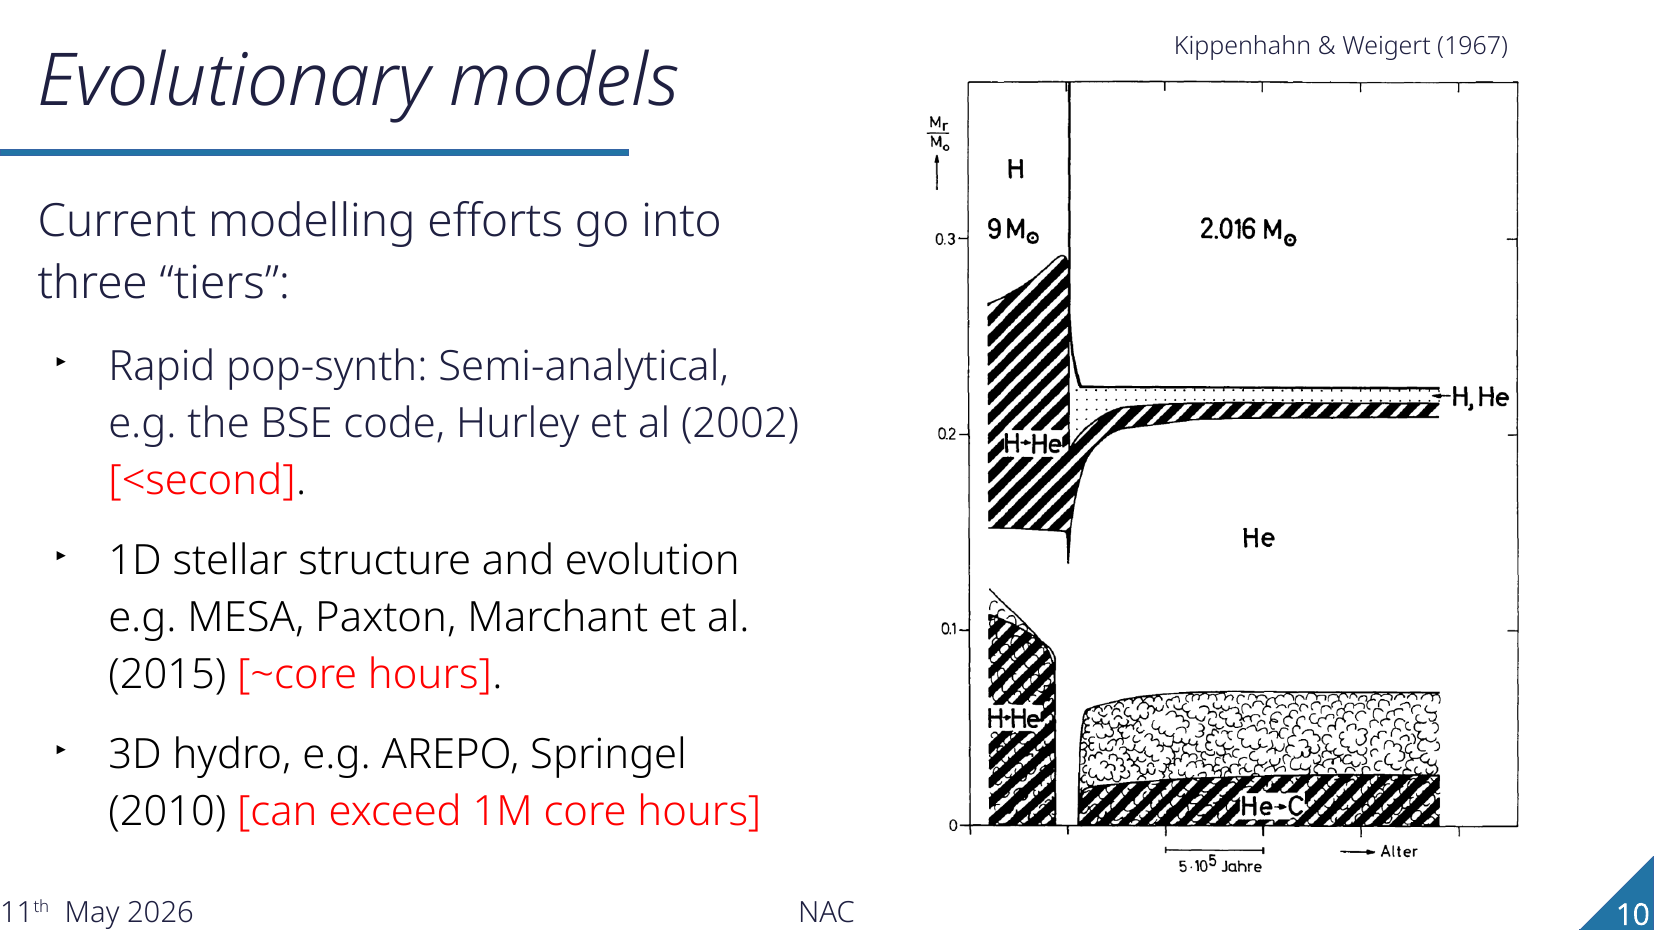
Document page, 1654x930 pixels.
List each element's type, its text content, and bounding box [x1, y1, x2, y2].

picture [904, 62, 1540, 882]
title Evolutionary models [37, 0, 1612, 156]
list Current modelling efforts go into three “tiers”: Rapid pop-synth: Semi-analytical, e.g. the BSE code, Hurley et al (2002) [<second]. 1D stellar structure and evolution e.g. MESA, Paxton, Marchant et al. (2015) [~core hours]. 3D hydro, e.g. AREPO, Springel (2010) [can exceed 1M core hours] [37, 187, 806, 863]
text_box Kippenhahn & Weigert (1967) [985, 20, 1524, 78]
